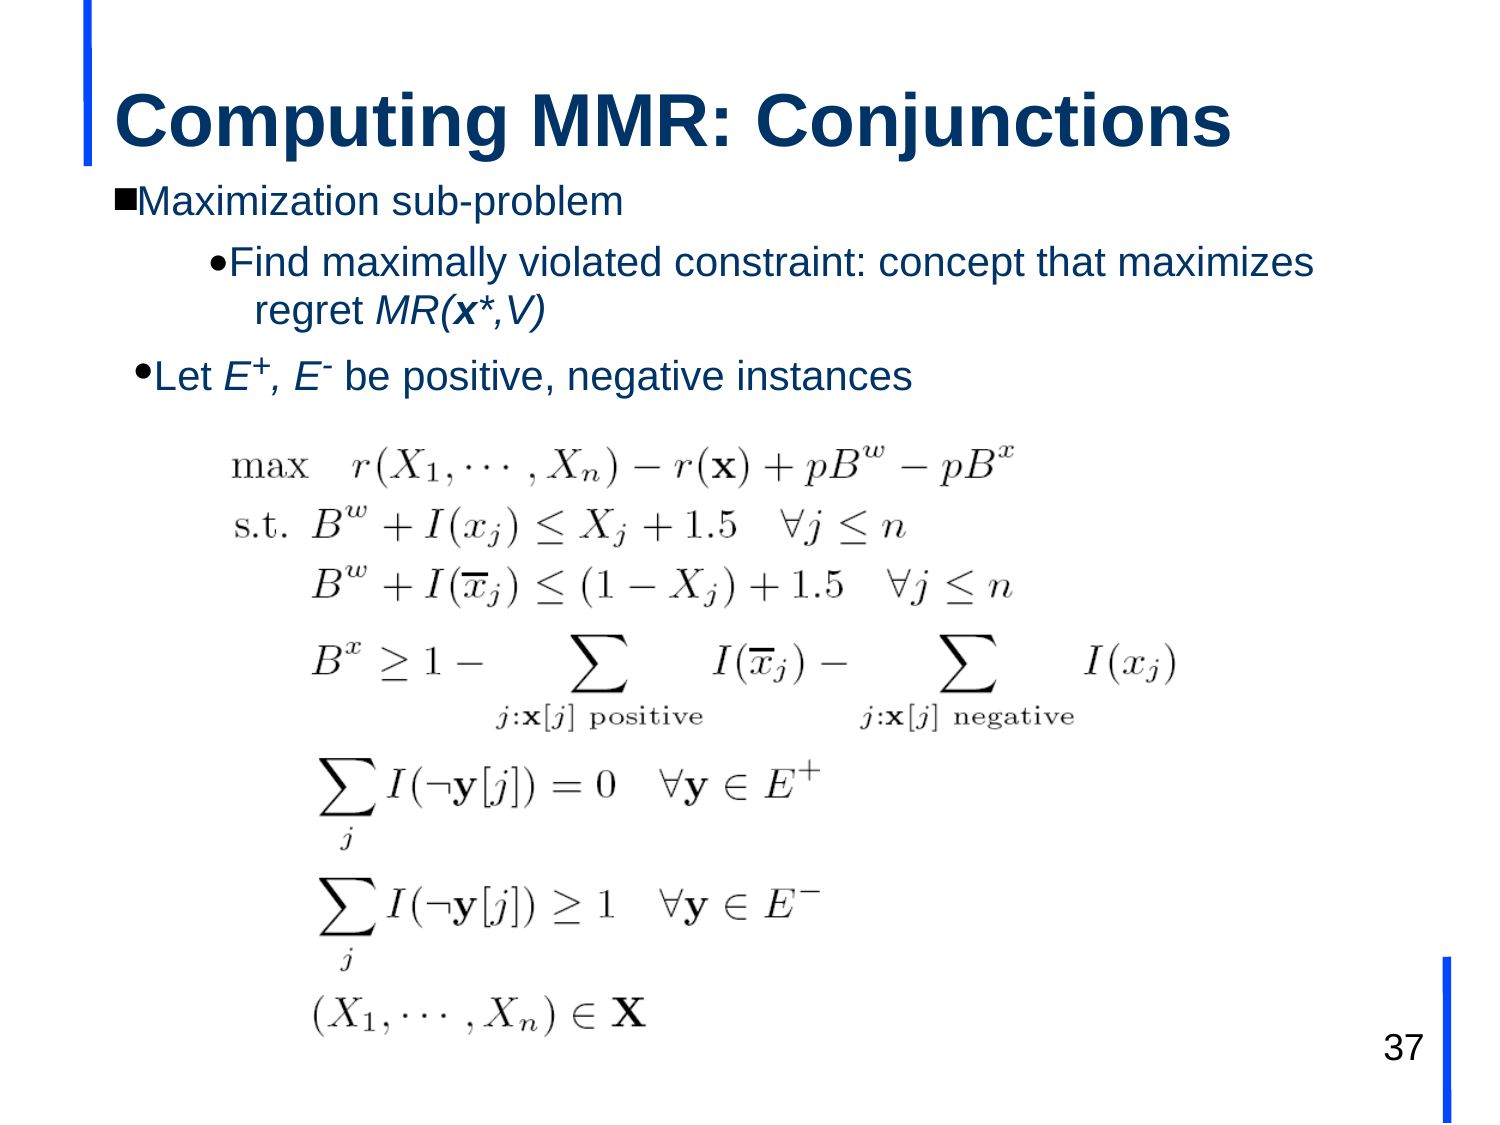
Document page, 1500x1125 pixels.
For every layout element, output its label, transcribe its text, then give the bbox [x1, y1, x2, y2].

picture [227, 442, 1182, 1040]
title Computing MMR: Conjunctions [99, 24, 1438, 174]
list Maximization sub-problem Find maximally violated constraint: concept that maximizes regret MR(x*,V) Let E+, E- be positive, negative instances [99, 174, 1438, 1022]
